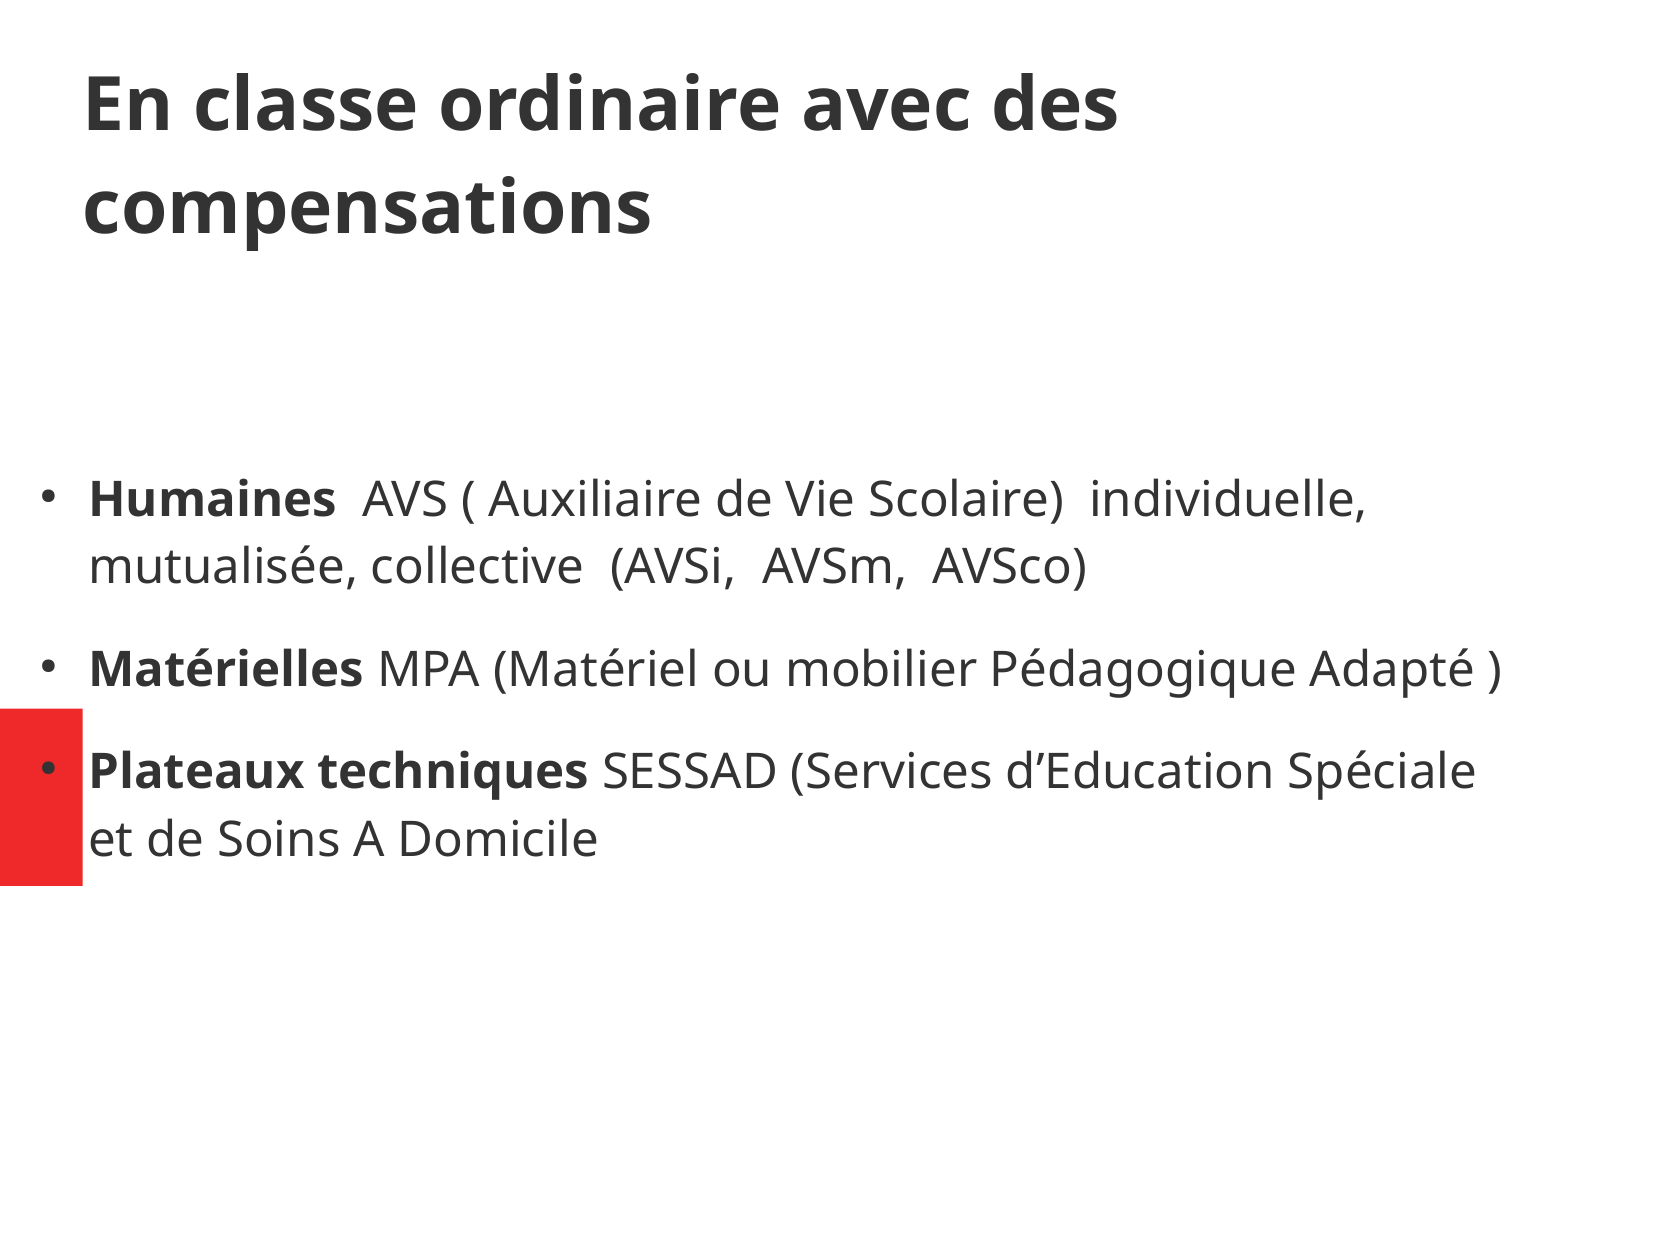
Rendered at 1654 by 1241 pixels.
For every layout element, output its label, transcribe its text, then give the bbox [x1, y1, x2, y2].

title En classe ordinaire avec des compensations [82, 48, 1571, 258]
list Humaines AVS ( Auxiliaire de Vie Scolaire) individuelle, mutualisée, collective (AVSi, AVSm, AVSco) Matérielles MPA (Matériel ou mobilier Pédagogique Adapté ) Plateaux techniques SESSAD (Services d’Education Spéciale et de Soins A Domicile [23, 257, 1512, 977]
